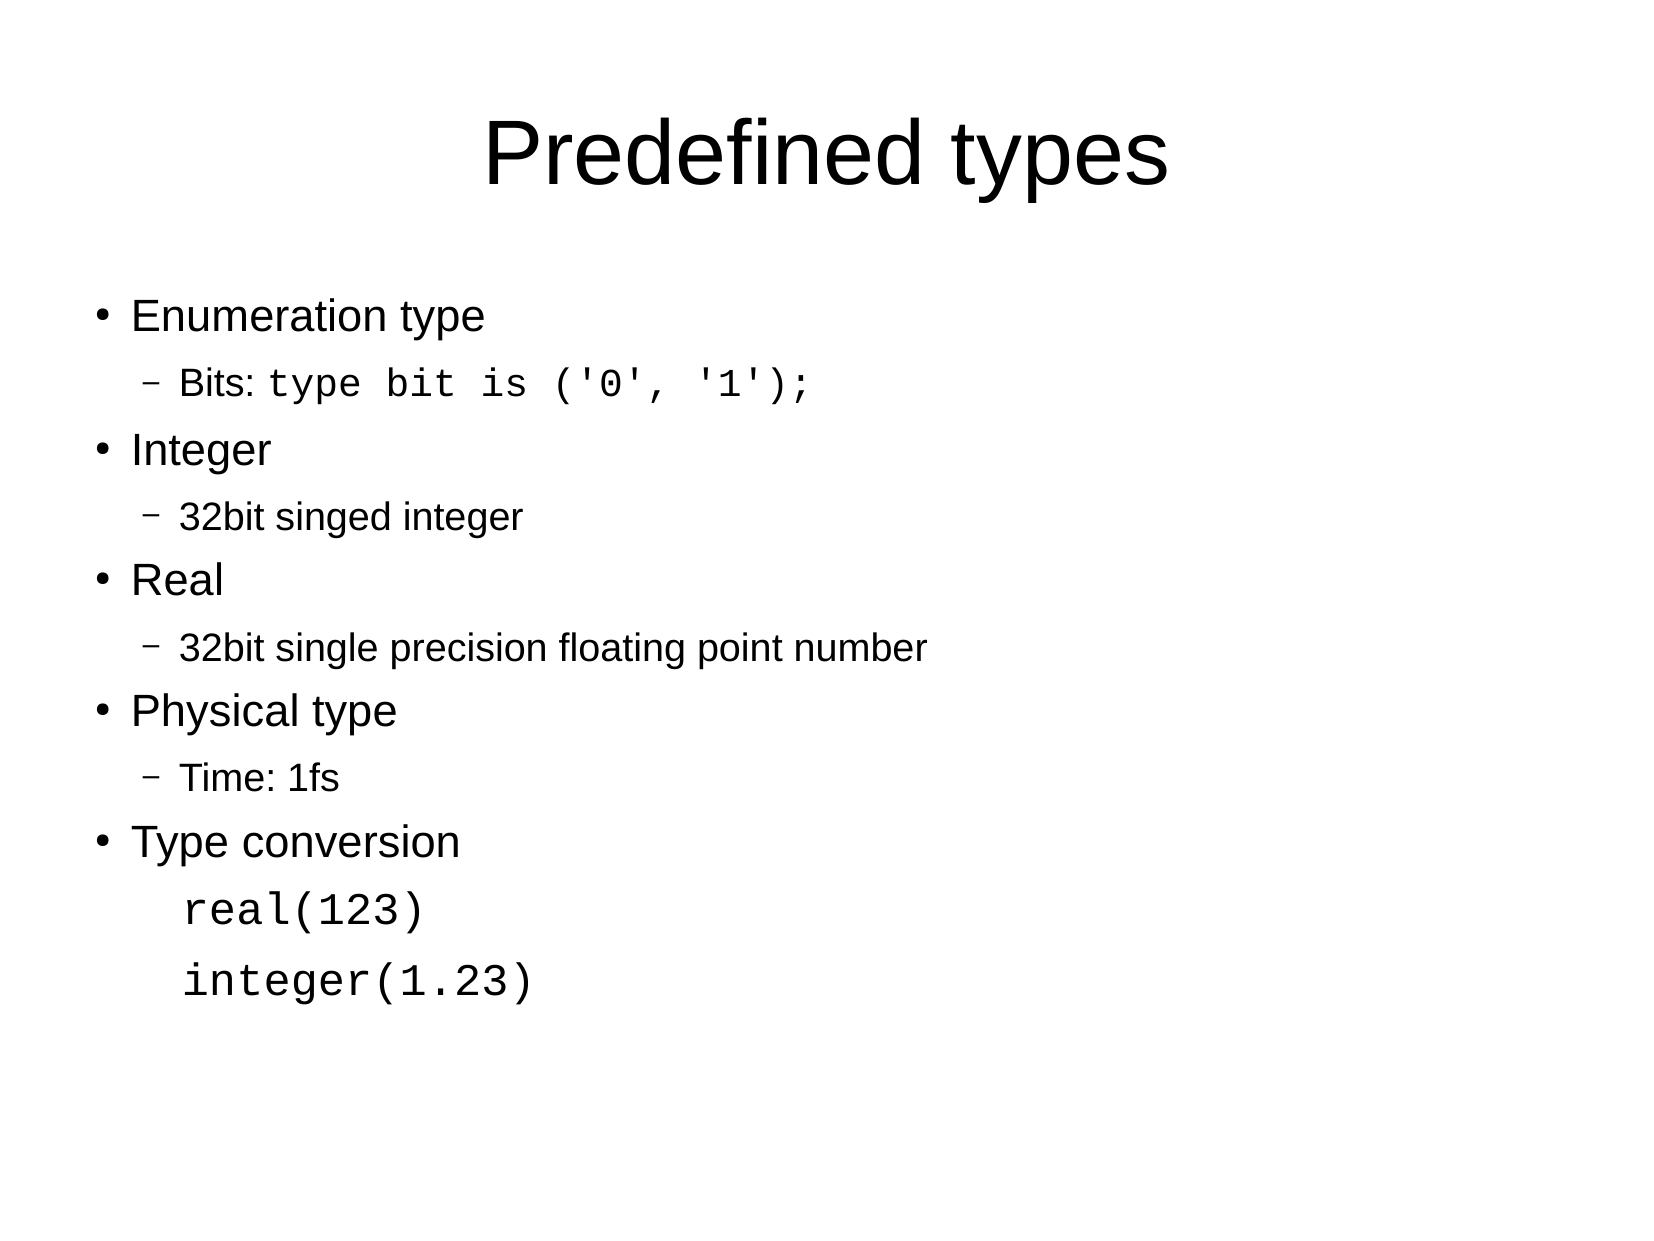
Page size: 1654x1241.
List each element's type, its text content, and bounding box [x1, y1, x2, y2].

list Enumeration type Bits: type bit is ('0', '1'); Integer 32bit singed integer Real 32bit single precision floating point number Physical type Time: 1fs Type conversion real(123) integer(1.23) [82, 290, 1571, 1010]
title Predefined types [82, 49, 1571, 257]
